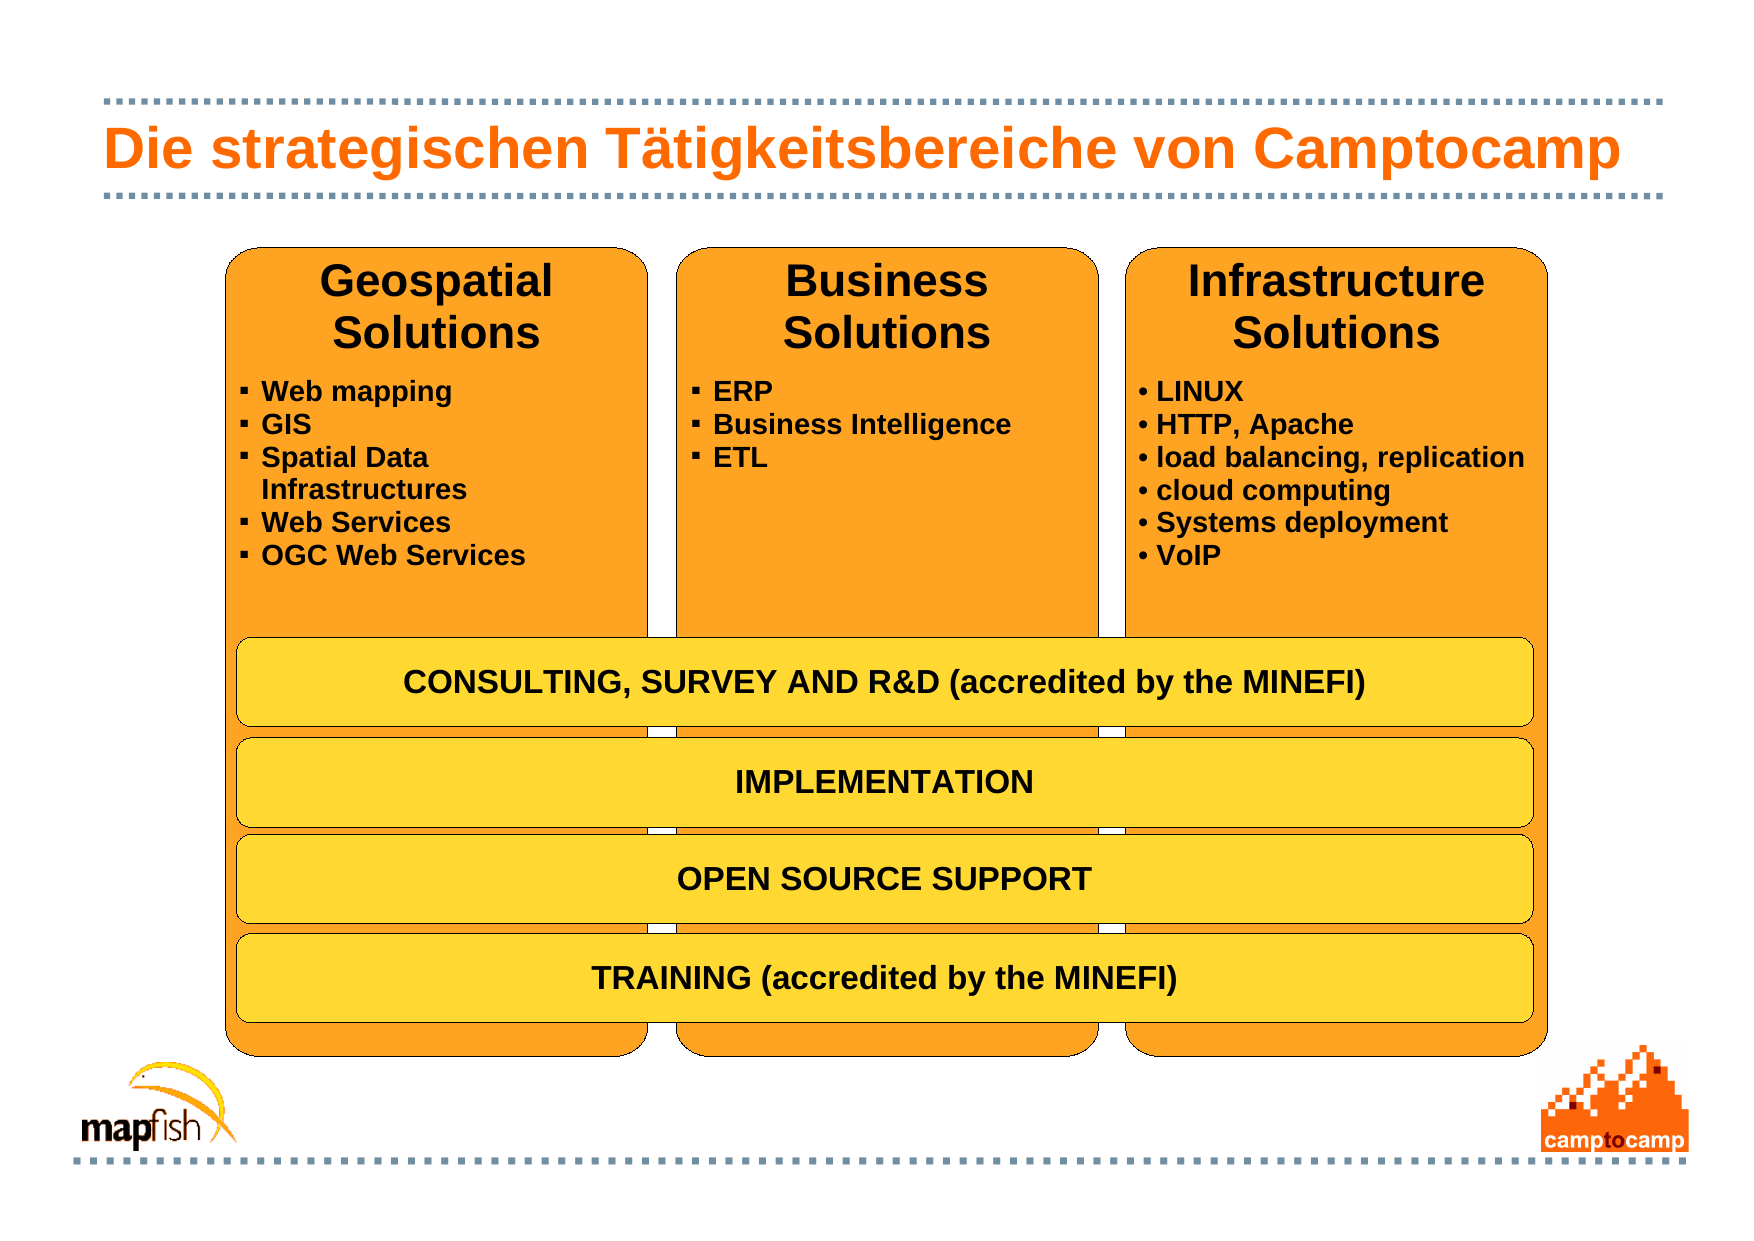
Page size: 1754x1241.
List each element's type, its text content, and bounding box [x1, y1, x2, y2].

text_box LINUX HTTP, Apache load balancing, replication cloud computing Systems deployment VoIP [1123, 367, 1546, 612]
text_box OPEN SOURCE SUPPORT [236, 834, 1534, 924]
text_box ERP Business Intelligence ETL [677, 367, 1100, 612]
text_box Geospatial Solutions [235, 247, 639, 367]
text_box [676, 924, 1099, 933]
text_box [676, 1023, 1099, 1057]
text_box [676, 727, 1099, 737]
text_box Business Solutions [685, 247, 1089, 367]
text_box [225, 257, 235, 367]
text_box [1125, 257, 1548, 1057]
text_box [639, 257, 648, 367]
text_box [1089, 257, 1099, 367]
text_box Infrastructure Solutions [1135, 247, 1539, 367]
text_box [1125, 257, 1135, 367]
text_box [225, 617, 648, 1057]
picture [1541, 1045, 1689, 1152]
text_box CONSULTING, SURVEY AND R&D (accredited by the MINEFI) [236, 637, 1534, 727]
text_box IMPLEMENTATION [236, 737, 1534, 828]
text_box [676, 828, 1099, 834]
title Die strategischen Tätigkeitsbereiche von Camptocamp [103, 104, 1660, 193]
text_box TRAINING (accredited by the MINEFI) [236, 933, 1534, 1023]
text_box Web mapping GIS Spatial Data Infrastructures Web Services OGC Web Services [225, 367, 648, 617]
text_box [676, 257, 1099, 637]
picture [82, 1062, 237, 1151]
